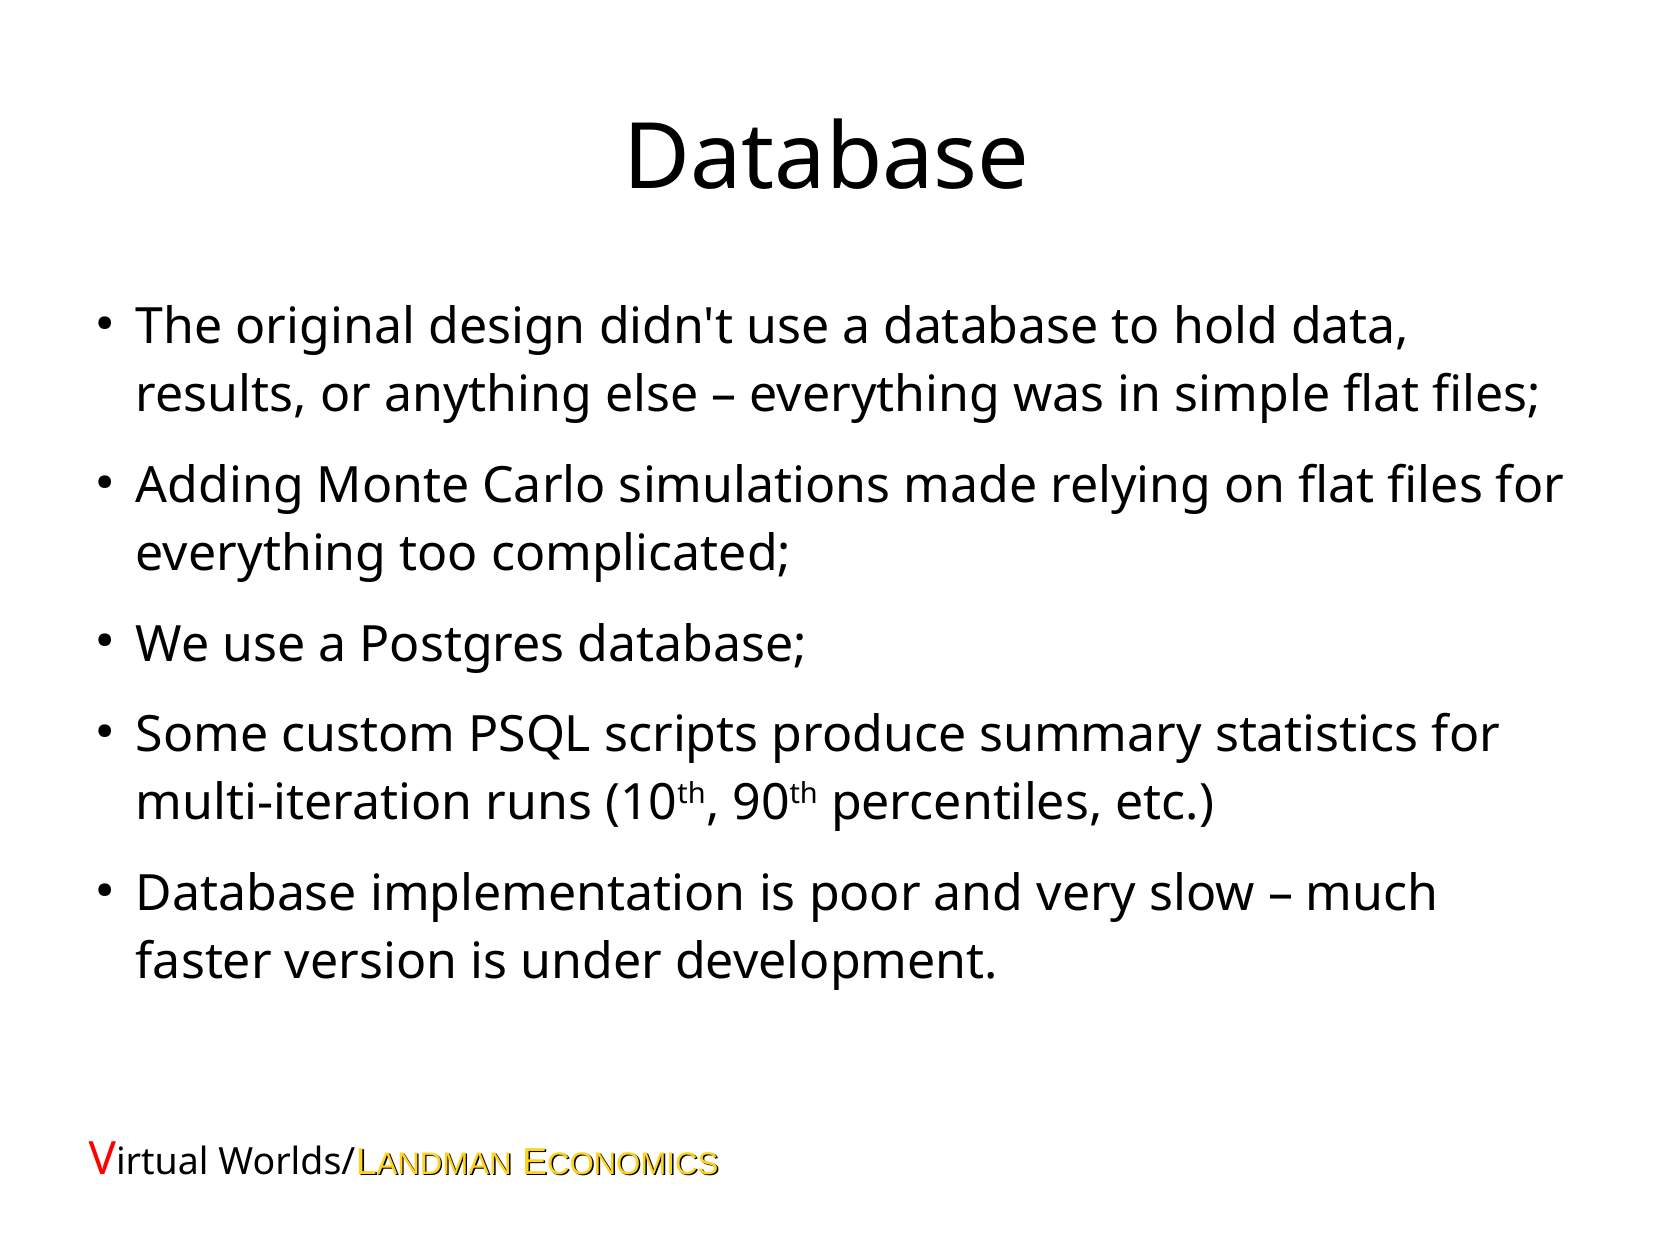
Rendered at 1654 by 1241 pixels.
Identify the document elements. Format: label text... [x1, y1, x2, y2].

title Database [82, 49, 1571, 257]
list The original design didn't use a database to hold data, results, or anything else – everything was in simple flat files; Adding Monte Carlo simulations made relying on flat files for everything too complicated; We use a Postgres database; Some custom PSQL scripts produce summary statistics for multi-iteration runs (10th, 90th percentiles, etc.) Database implementation is poor and very slow – much faster version is under development. [82, 290, 1571, 1010]
